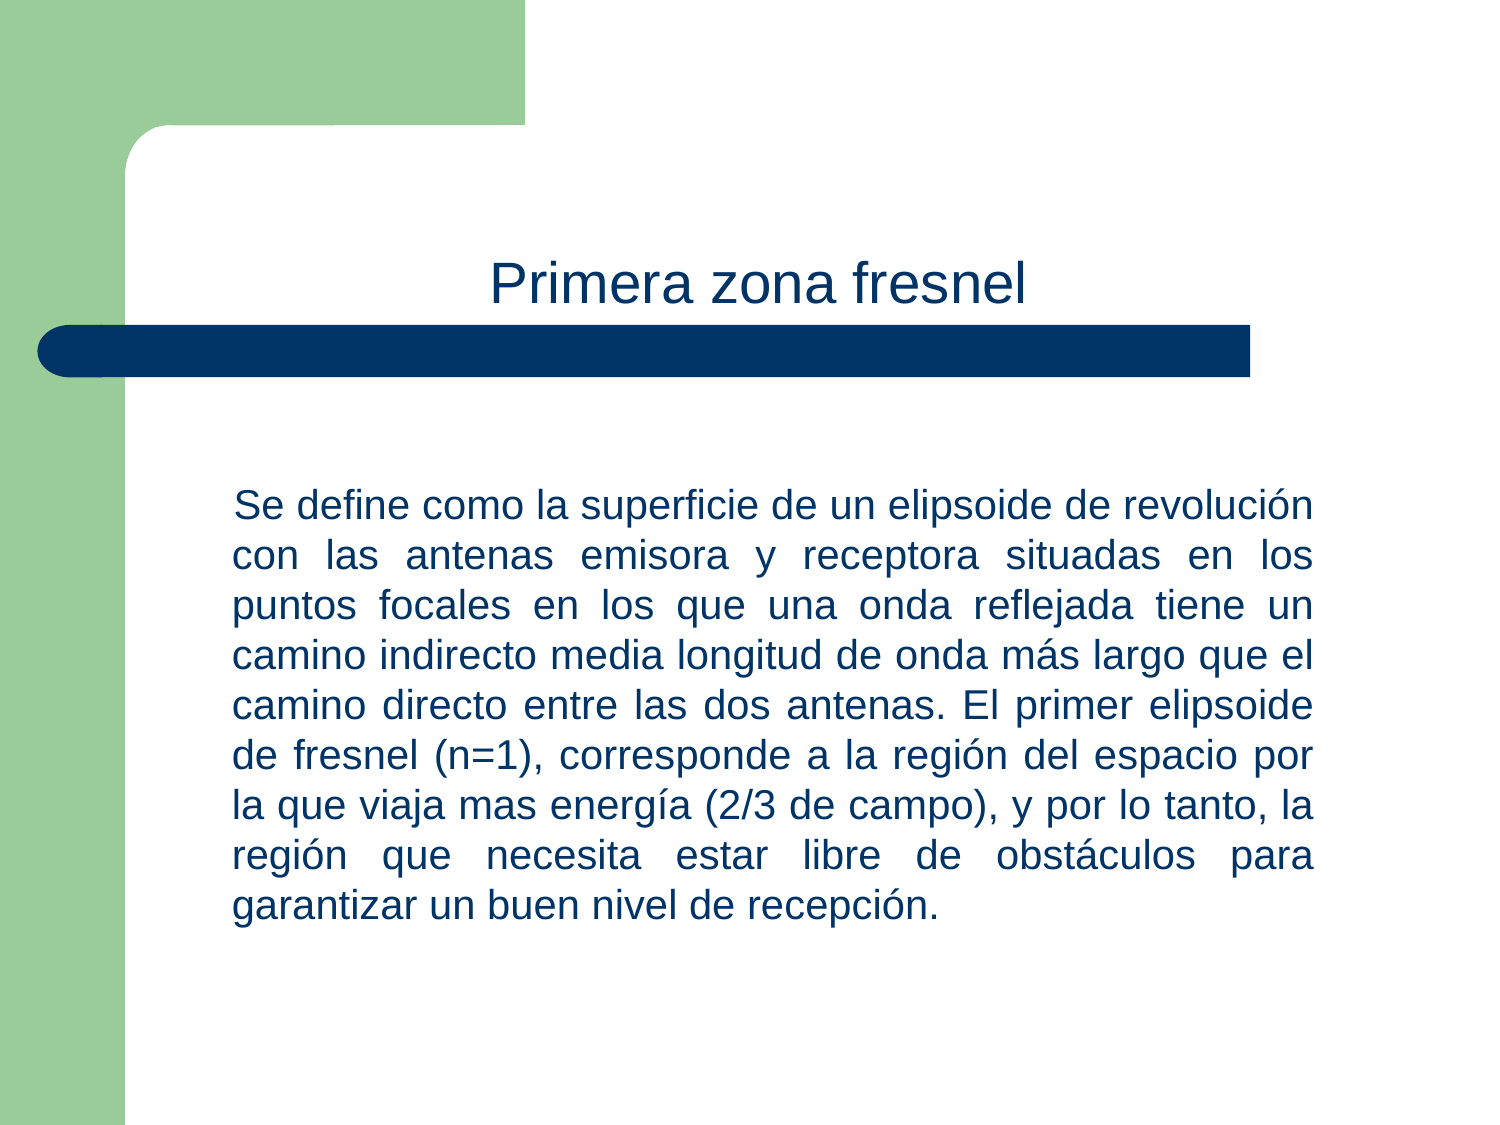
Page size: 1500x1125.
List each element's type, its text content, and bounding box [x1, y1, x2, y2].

text_box Primera zona fresnel [474, 237, 1140, 323]
list Se define como la superficie de un elipsoide de revolución con las antenas emisora y receptora situadas en los puntos focales en los que una onda reflejada tiene un camino indirecto media longitud de onda más largo que el camino directo entre las dos antenas. El primer elipsoide de fresnel (n=1), corresponde a la región del espacio por la que viaja mas energía (2/3 de campo), y por lo tanto, la región que necesita estar libre de obstáculos para garantizar un buen nivel de recepción. [160, 469, 1330, 974]
